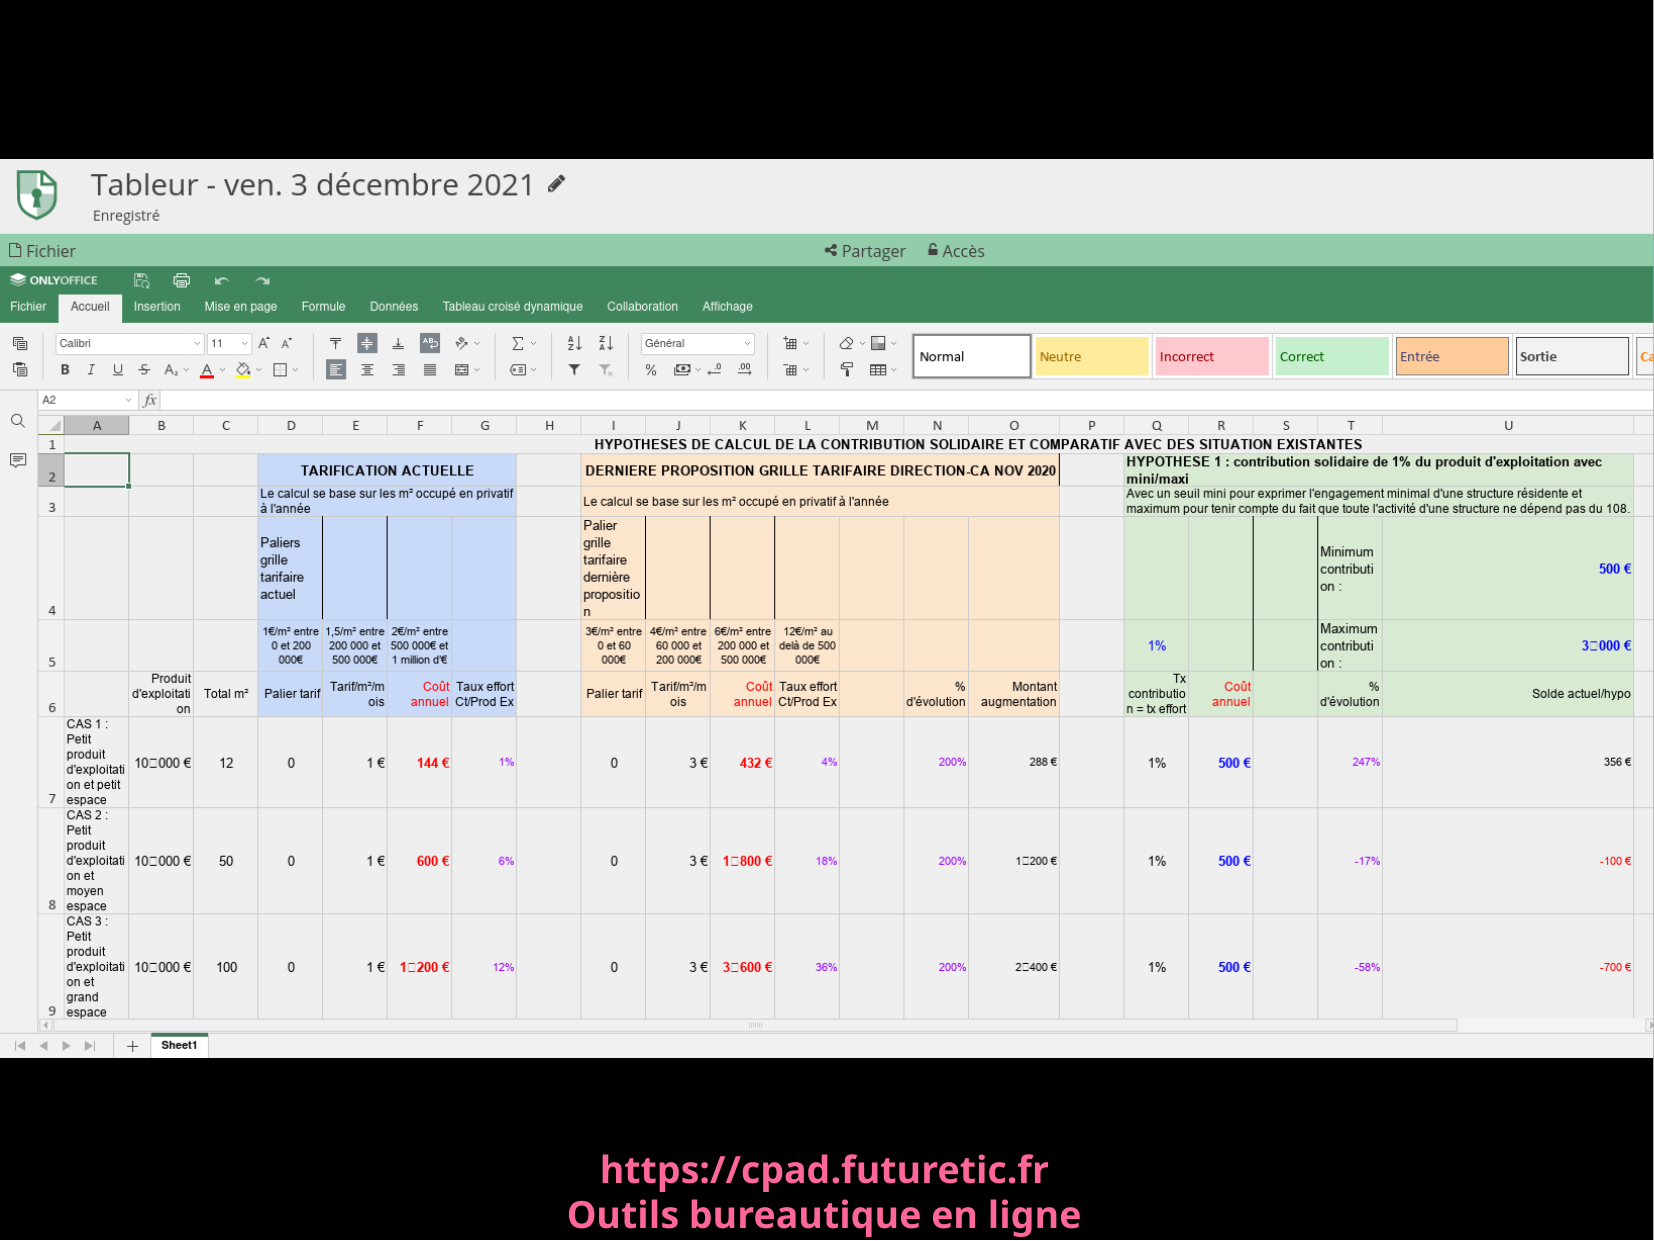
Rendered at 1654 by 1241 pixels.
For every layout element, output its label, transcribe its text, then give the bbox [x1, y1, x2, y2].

text_box https://cpad.futuretic.fr Outils bureautique en ligne [222, 1138, 1428, 1241]
picture [0, 159, 1654, 1058]
